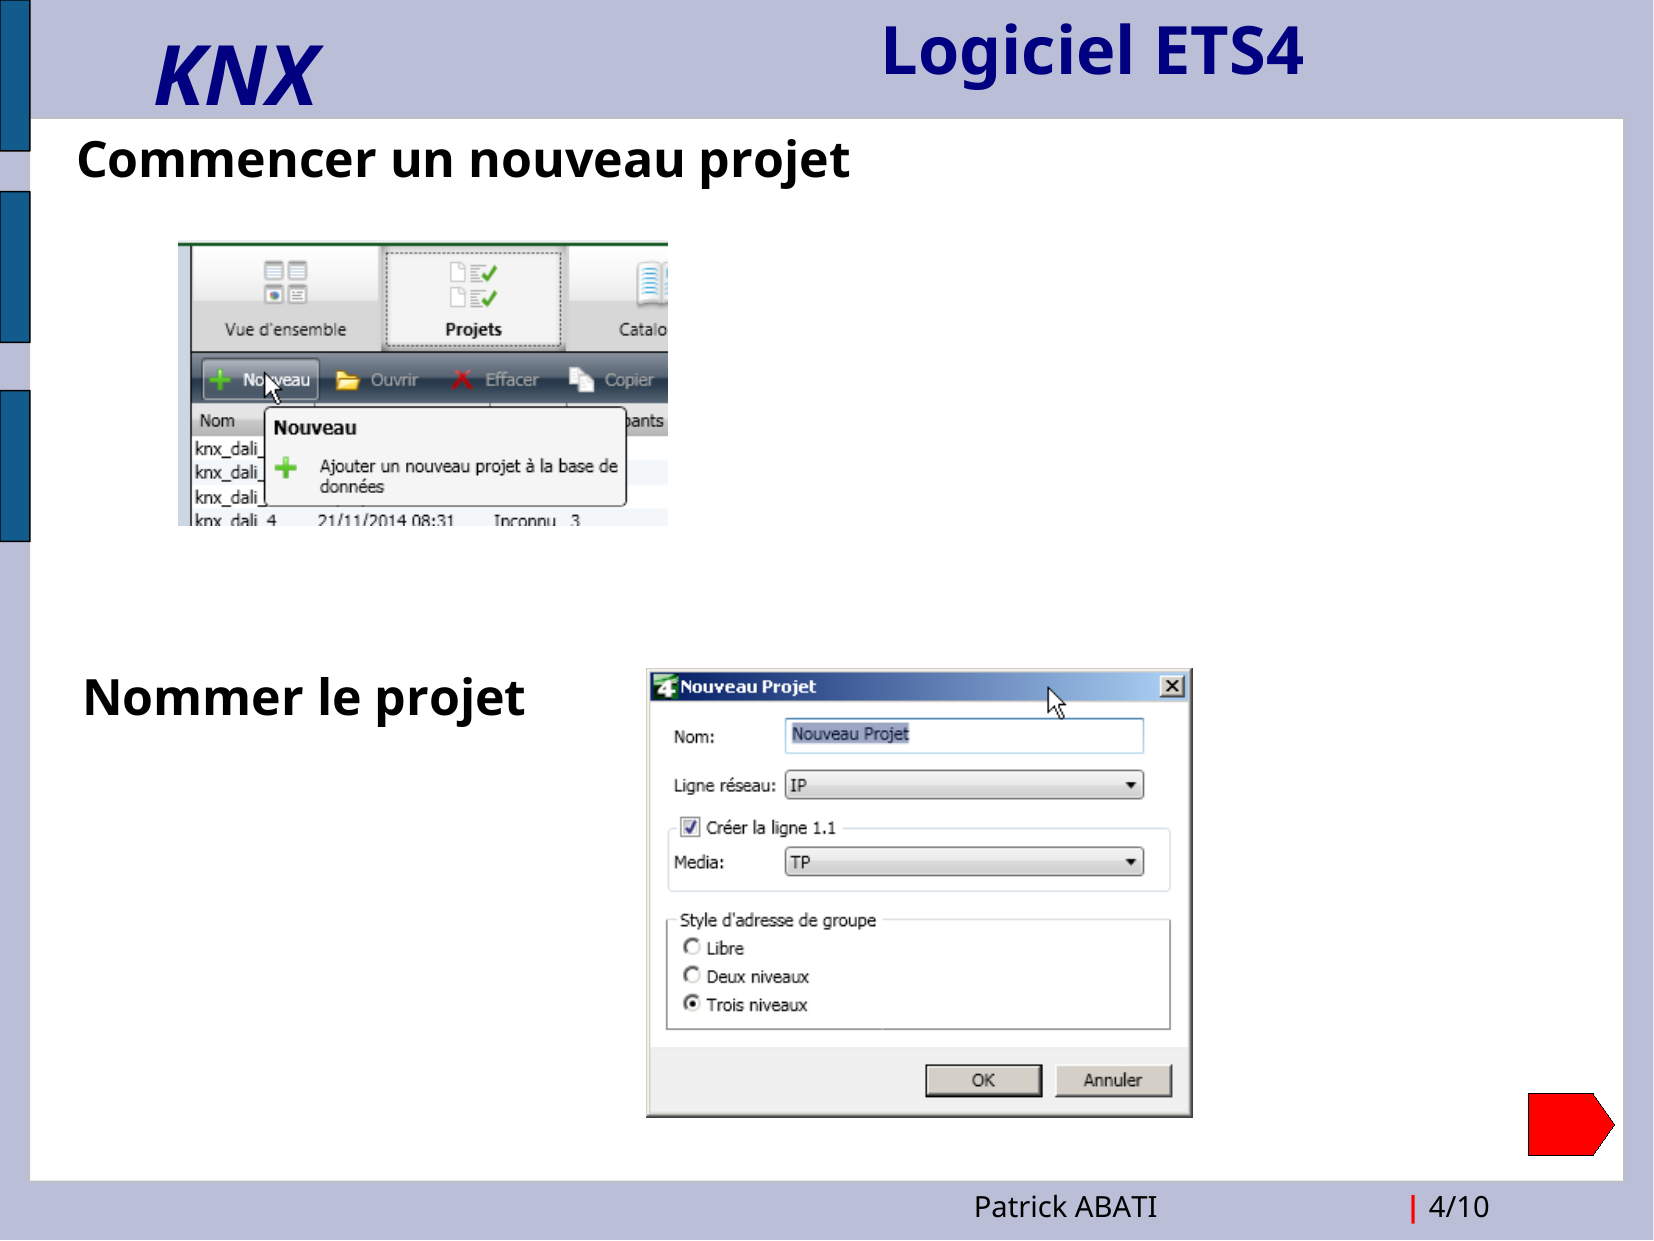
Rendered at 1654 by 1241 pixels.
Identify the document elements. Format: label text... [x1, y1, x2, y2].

text_box Commencer un nouveau projet [61, 125, 968, 196]
text_box [1528, 1093, 1615, 1156]
picture [646, 668, 1193, 1118]
picture [178, 240, 668, 526]
text_box Nommer le projet [67, 663, 974, 735]
